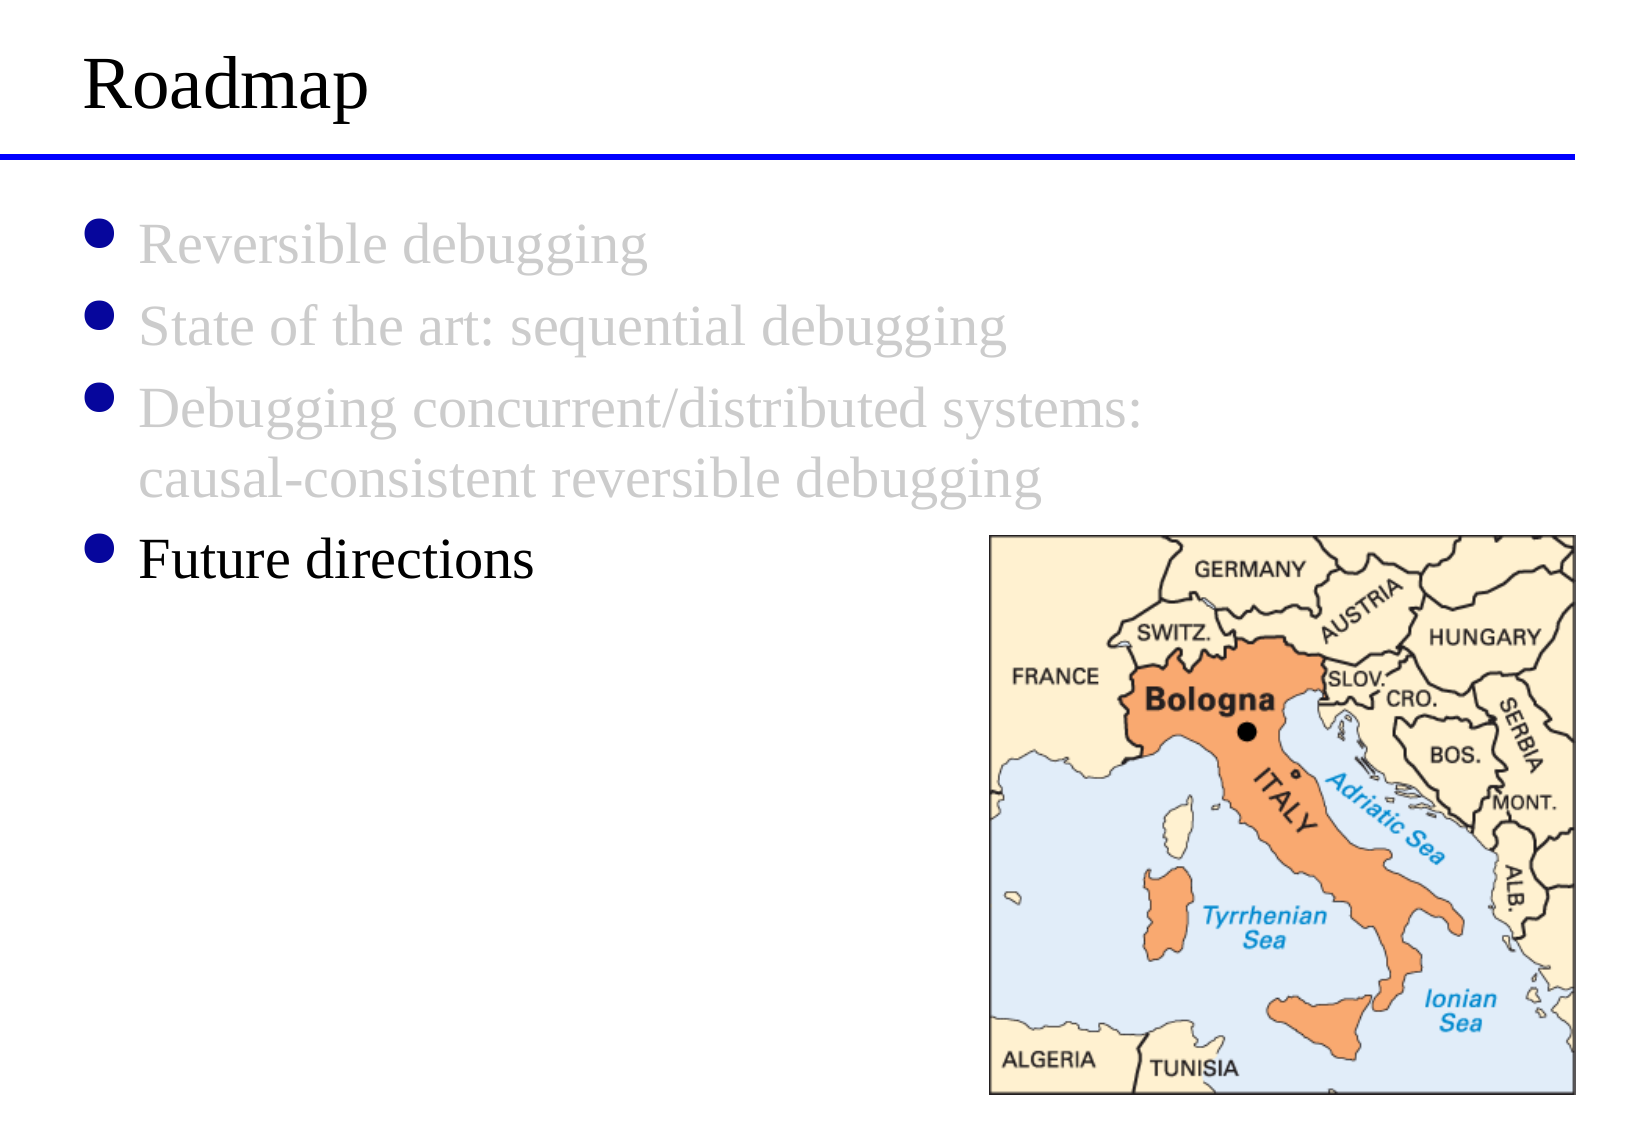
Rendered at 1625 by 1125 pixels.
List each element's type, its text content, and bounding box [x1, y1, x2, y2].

list Reversible debugging State of the art: sequential debugging Debugging concurrent/distributed systems: causal-consistent reversible debugging Future directions [67, 198, 1478, 1061]
title Roadmap [67, 27, 1544, 131]
picture [989, 535, 1576, 1096]
